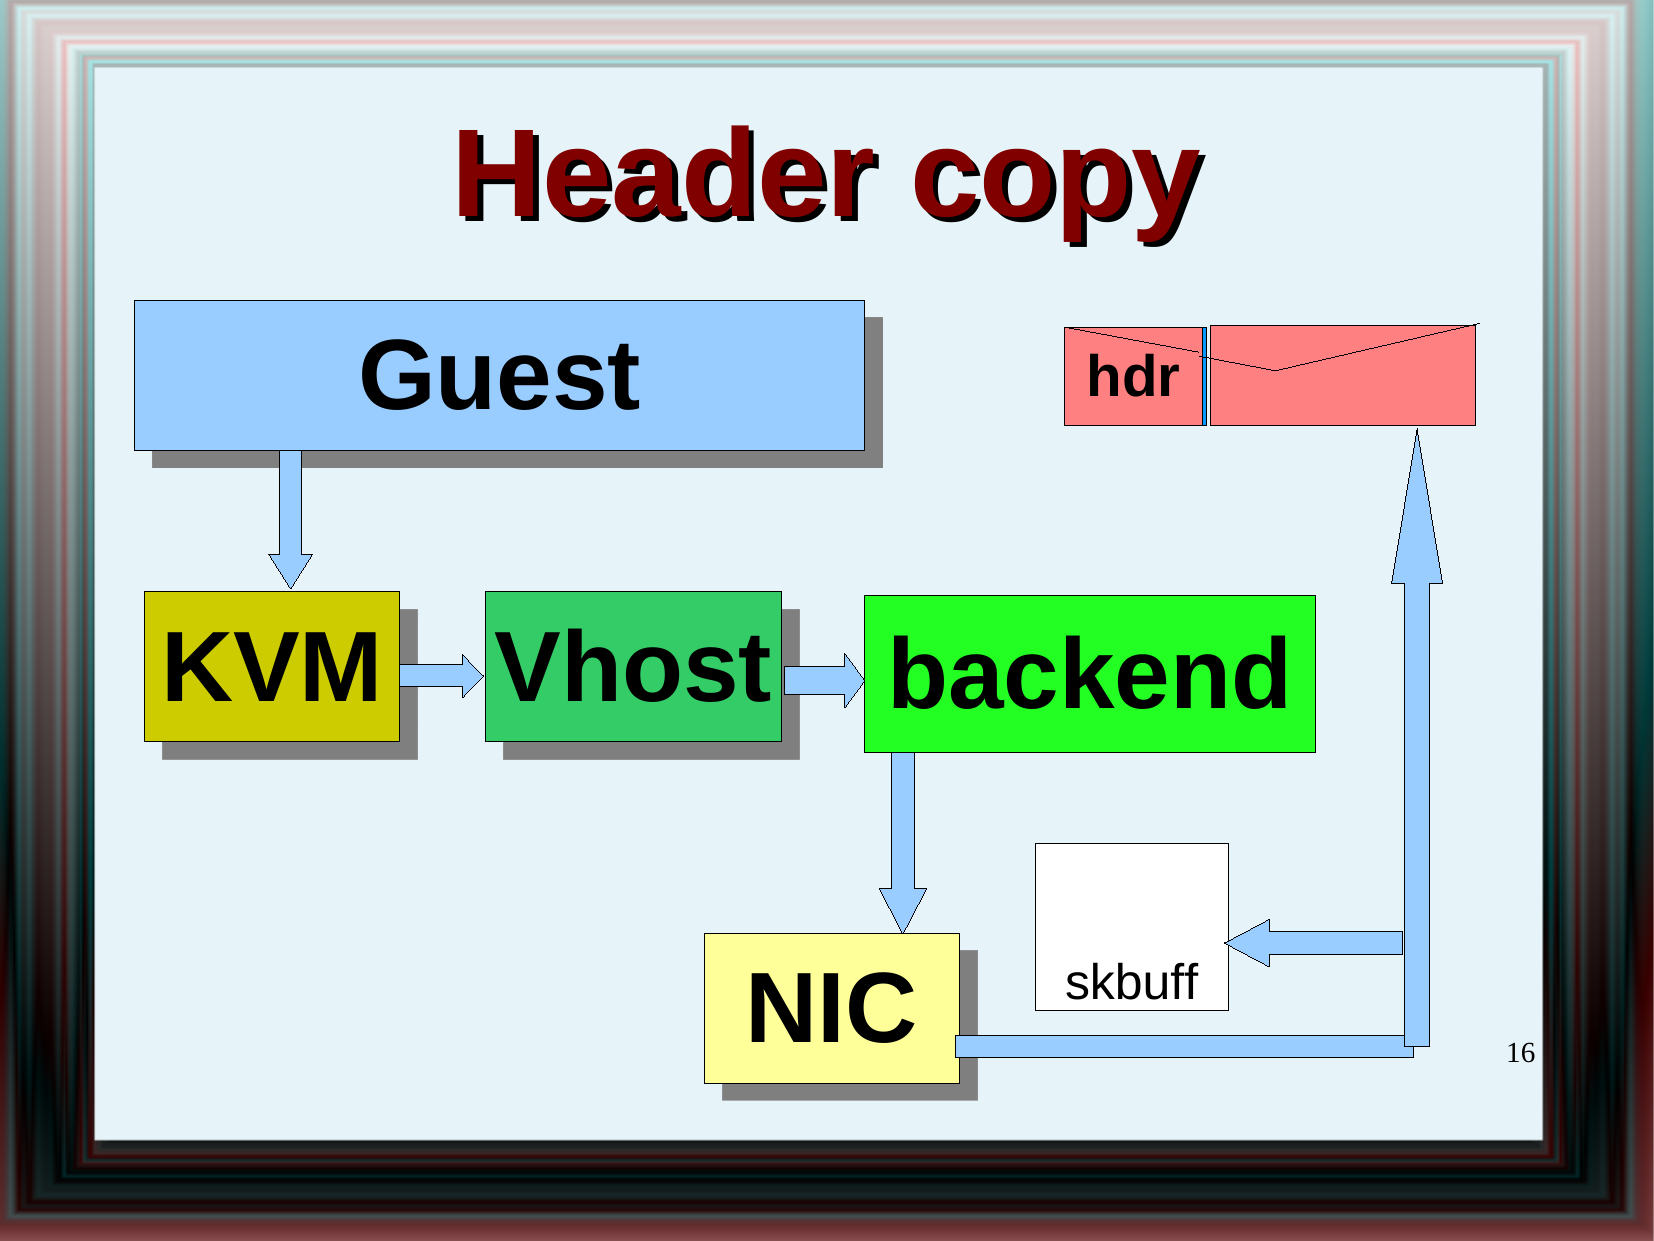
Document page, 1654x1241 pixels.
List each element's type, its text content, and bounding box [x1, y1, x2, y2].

text_box KVM [144, 591, 400, 742]
text_box [1210, 325, 1476, 426]
text_box hdr [1064, 327, 1203, 426]
text_box NIC [704, 933, 960, 1084]
title Header copy [118, 102, 1536, 243]
text_box [268, 450, 313, 589]
text_box Guest [134, 300, 865, 451]
picture [0, 0, 1654, 1241]
text_box [784, 653, 865, 708]
text_box [879, 752, 927, 934]
text_box [399, 654, 484, 698]
text_box hdr [1203, 327, 1207, 357]
text_box [955, 428, 1443, 1058]
text_box skbuff [1035, 843, 1229, 1011]
text_box Vhost [485, 591, 782, 742]
text_box hdr [1203, 358, 1207, 426]
text_box [1224, 919, 1403, 967]
text_box backend [864, 595, 1316, 753]
